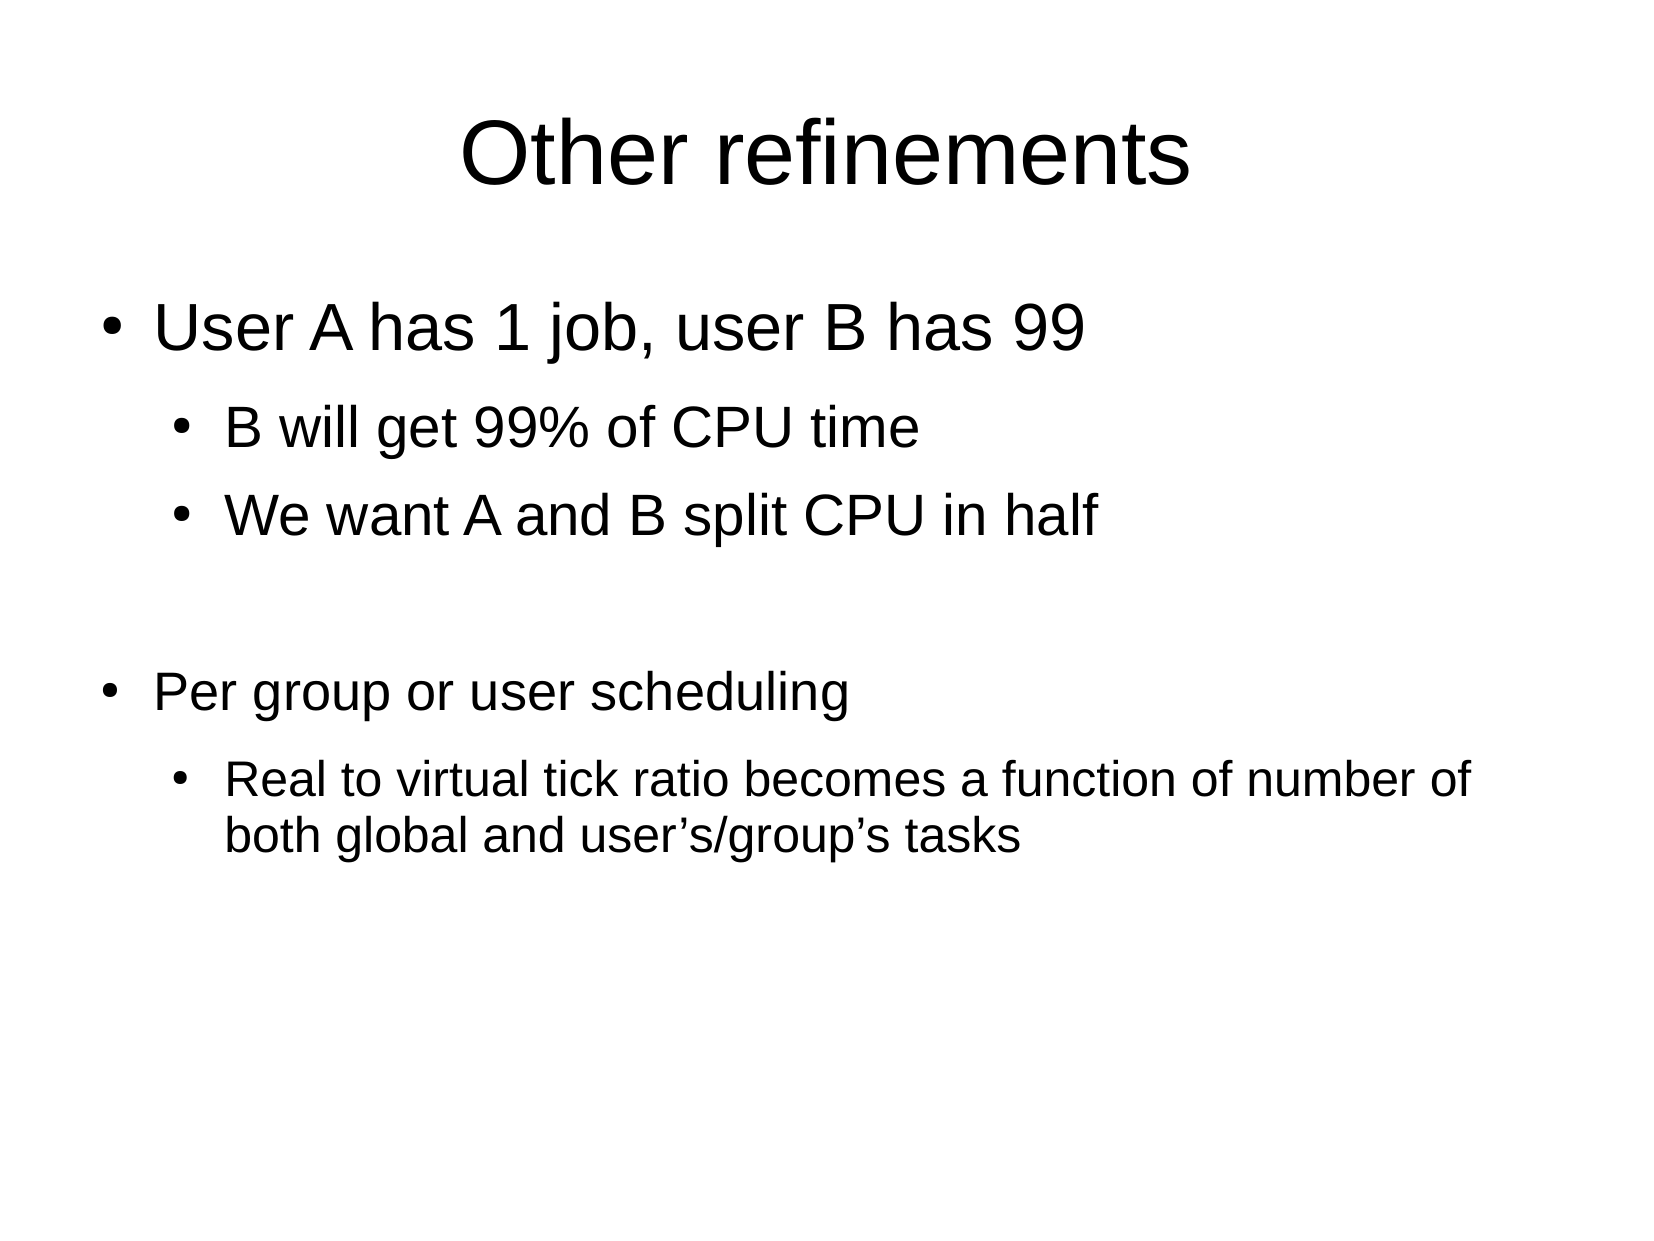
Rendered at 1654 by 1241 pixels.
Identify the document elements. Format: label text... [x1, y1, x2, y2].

title Other refinements [82, 49, 1571, 257]
list User A has 1 job, user B has 99 B will get 99% of CPU time We want A and B split CPU in half Per group or user scheduling Real to virtual tick ratio becomes a function of number of both global and user’s/group’s tasks [82, 290, 1571, 1010]
